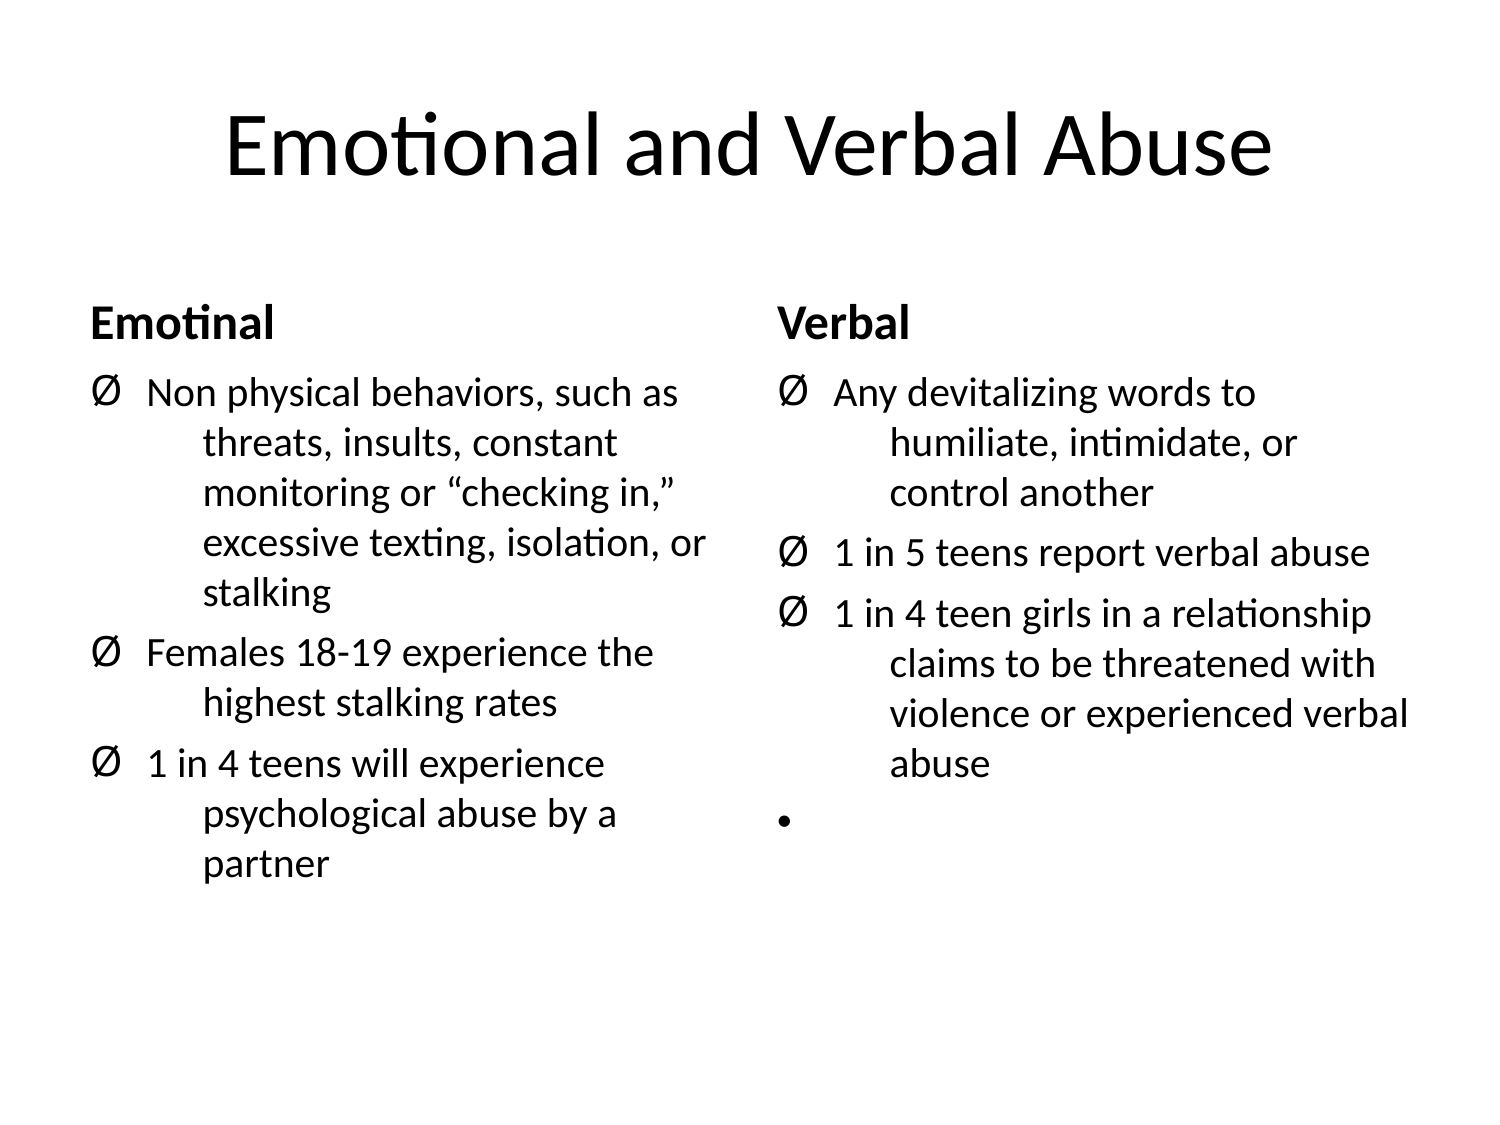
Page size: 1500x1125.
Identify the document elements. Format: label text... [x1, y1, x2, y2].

list Non physical behaviors, such as threats, insults, constant monitoring or “checking in,” excessive texting, isolation, or stalking Females 18-19 experience the highest stalking rates 1 in 4 teens will experience psychological abuse by a partner [75, 356, 738, 1005]
list Emotinal [75, 251, 738, 356]
list Verbal [761, 251, 1426, 356]
list Any devitalizing words to humiliate, intimidate, or control another 1 in 5 teens report verbal abuse 1 in 4 teen girls in a relationship claims to be threatened with violence or experienced verbal abuse [761, 356, 1426, 1005]
title Emotional and Verbal Abuse [75, 45, 1426, 233]
